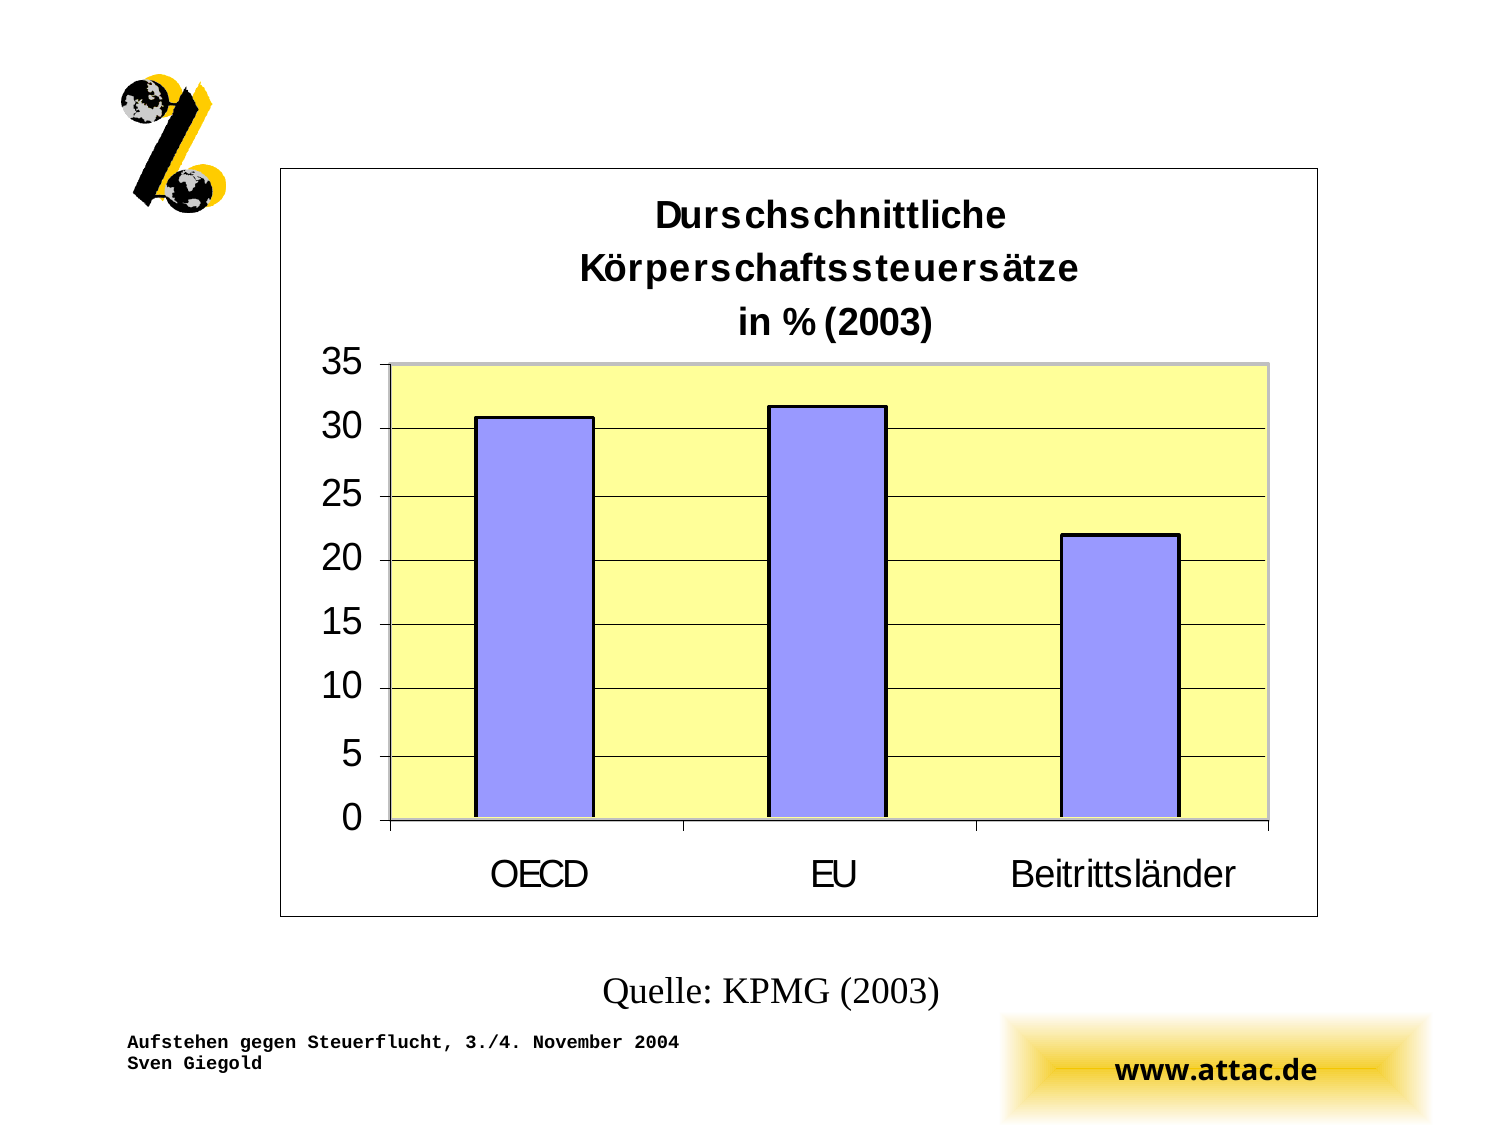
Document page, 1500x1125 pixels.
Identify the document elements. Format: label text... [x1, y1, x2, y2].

text_box Quelle: KPMG (2003) [587, 962, 988, 1020]
picture [121, 74, 226, 213]
chart [262, 149, 1338, 935]
